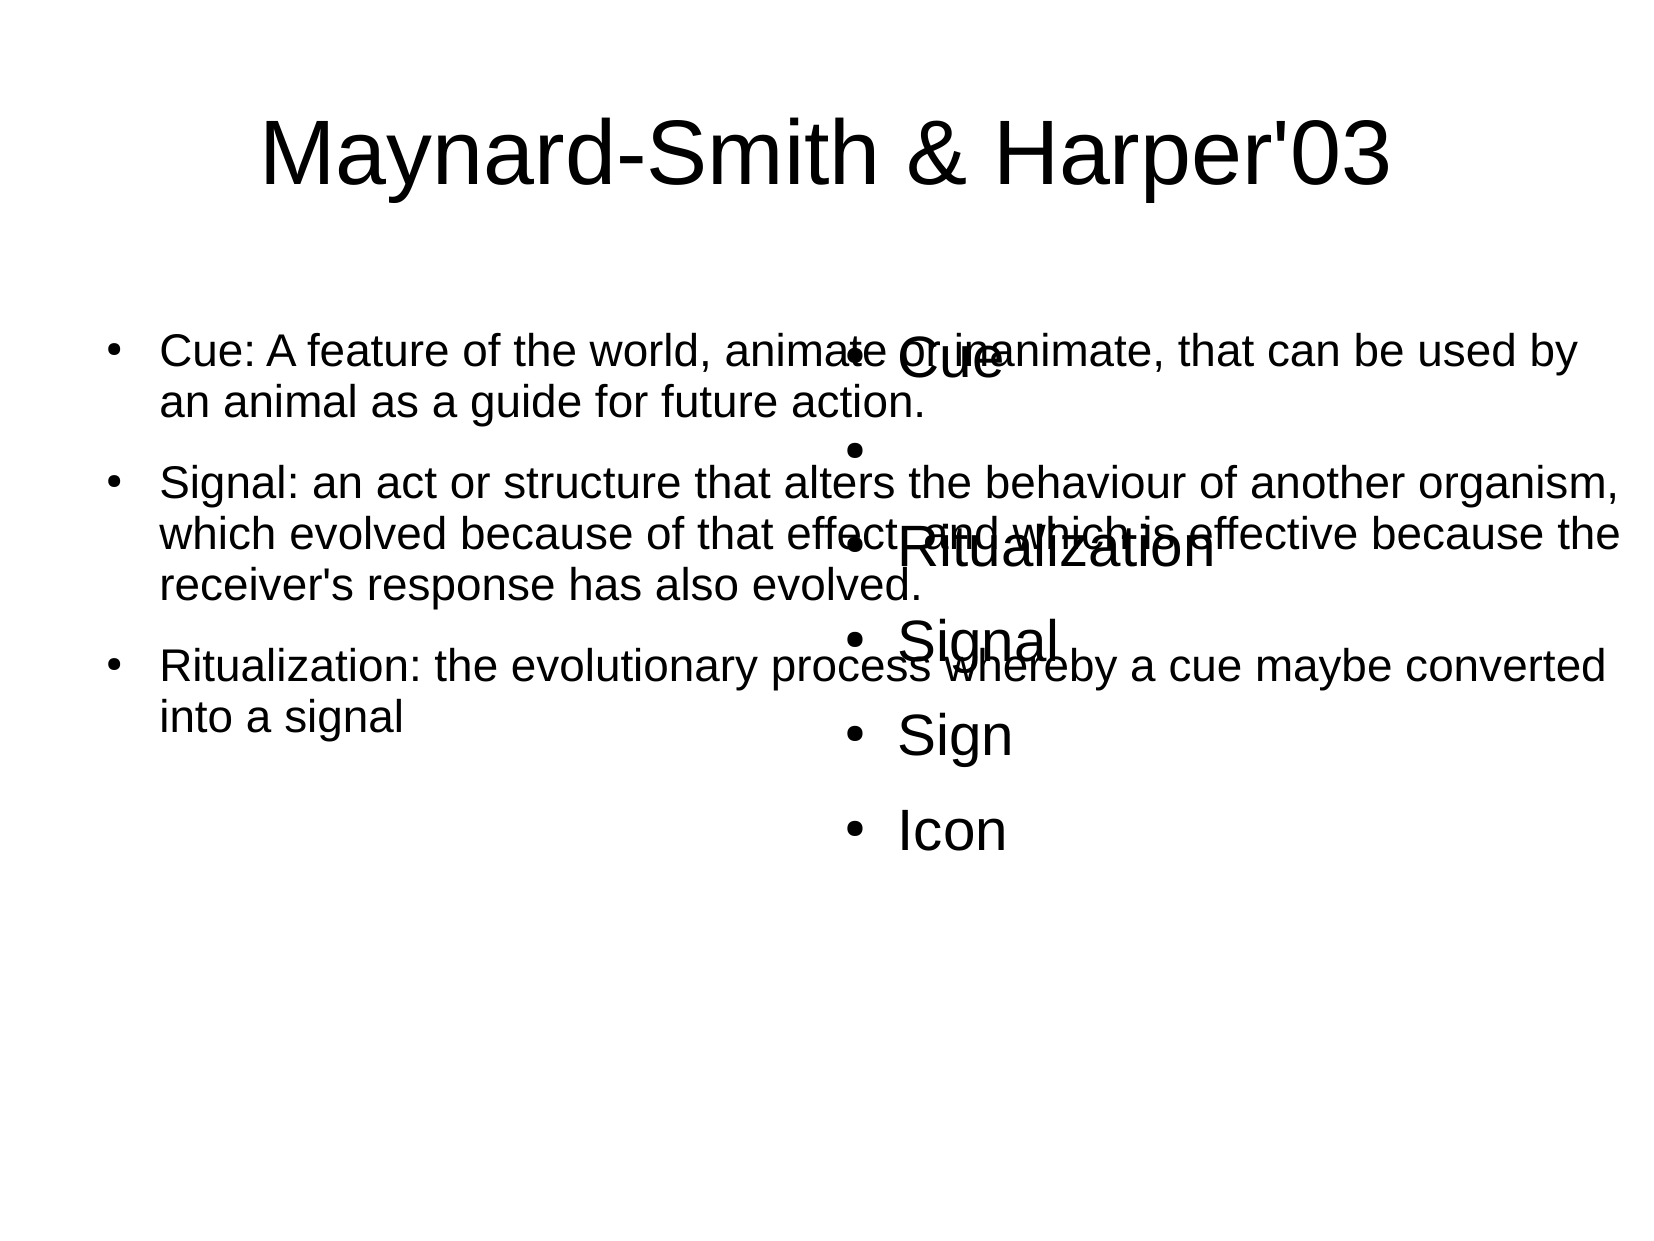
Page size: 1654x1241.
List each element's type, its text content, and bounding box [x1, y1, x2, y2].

list Cue Ritualization Signal Sign Icon [826, 743, 1545, 863]
title Maynard-Smith & Harper'03 [82, 56, 1571, 250]
list Cue: A feature of the world, animate or inanimate, that can be used by an animal as a guide for future action. Signal: an act or structure that alters the behaviour of another organism, which evolved because of that effect, and which is effective because the receiver's response has also evolved. Ritualization: the evolutionary process whereby a cue maybe converted into a signal [88, 324, 1625, 743]
